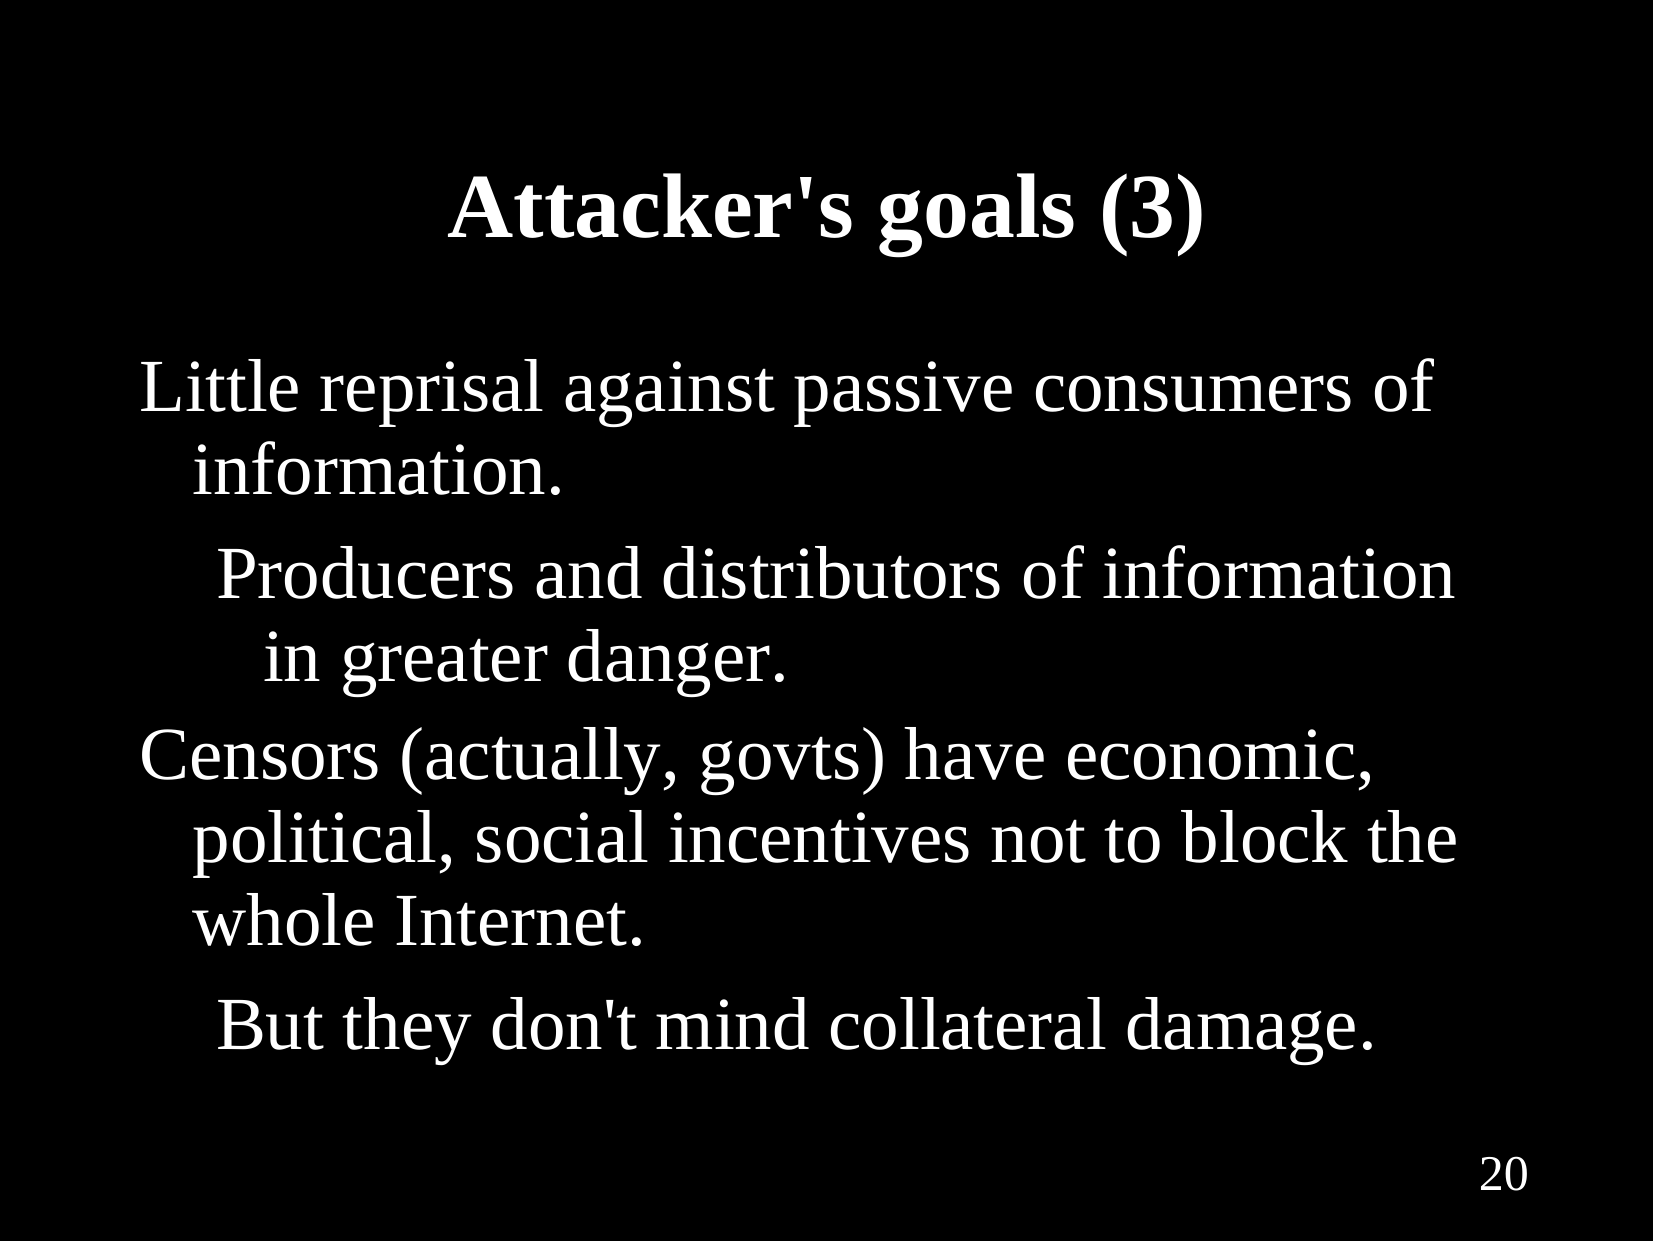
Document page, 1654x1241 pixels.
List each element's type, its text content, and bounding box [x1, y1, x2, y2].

list Little reprisal against passive consumers of information. Producers and distributors of information in greater danger. Censors (actually, govts) have economic, political, social incentives not to block the whole Internet. But they don't mind collateral damage. [121, 344, 1534, 1136]
title Attacker's goals (3) [121, 103, 1534, 311]
